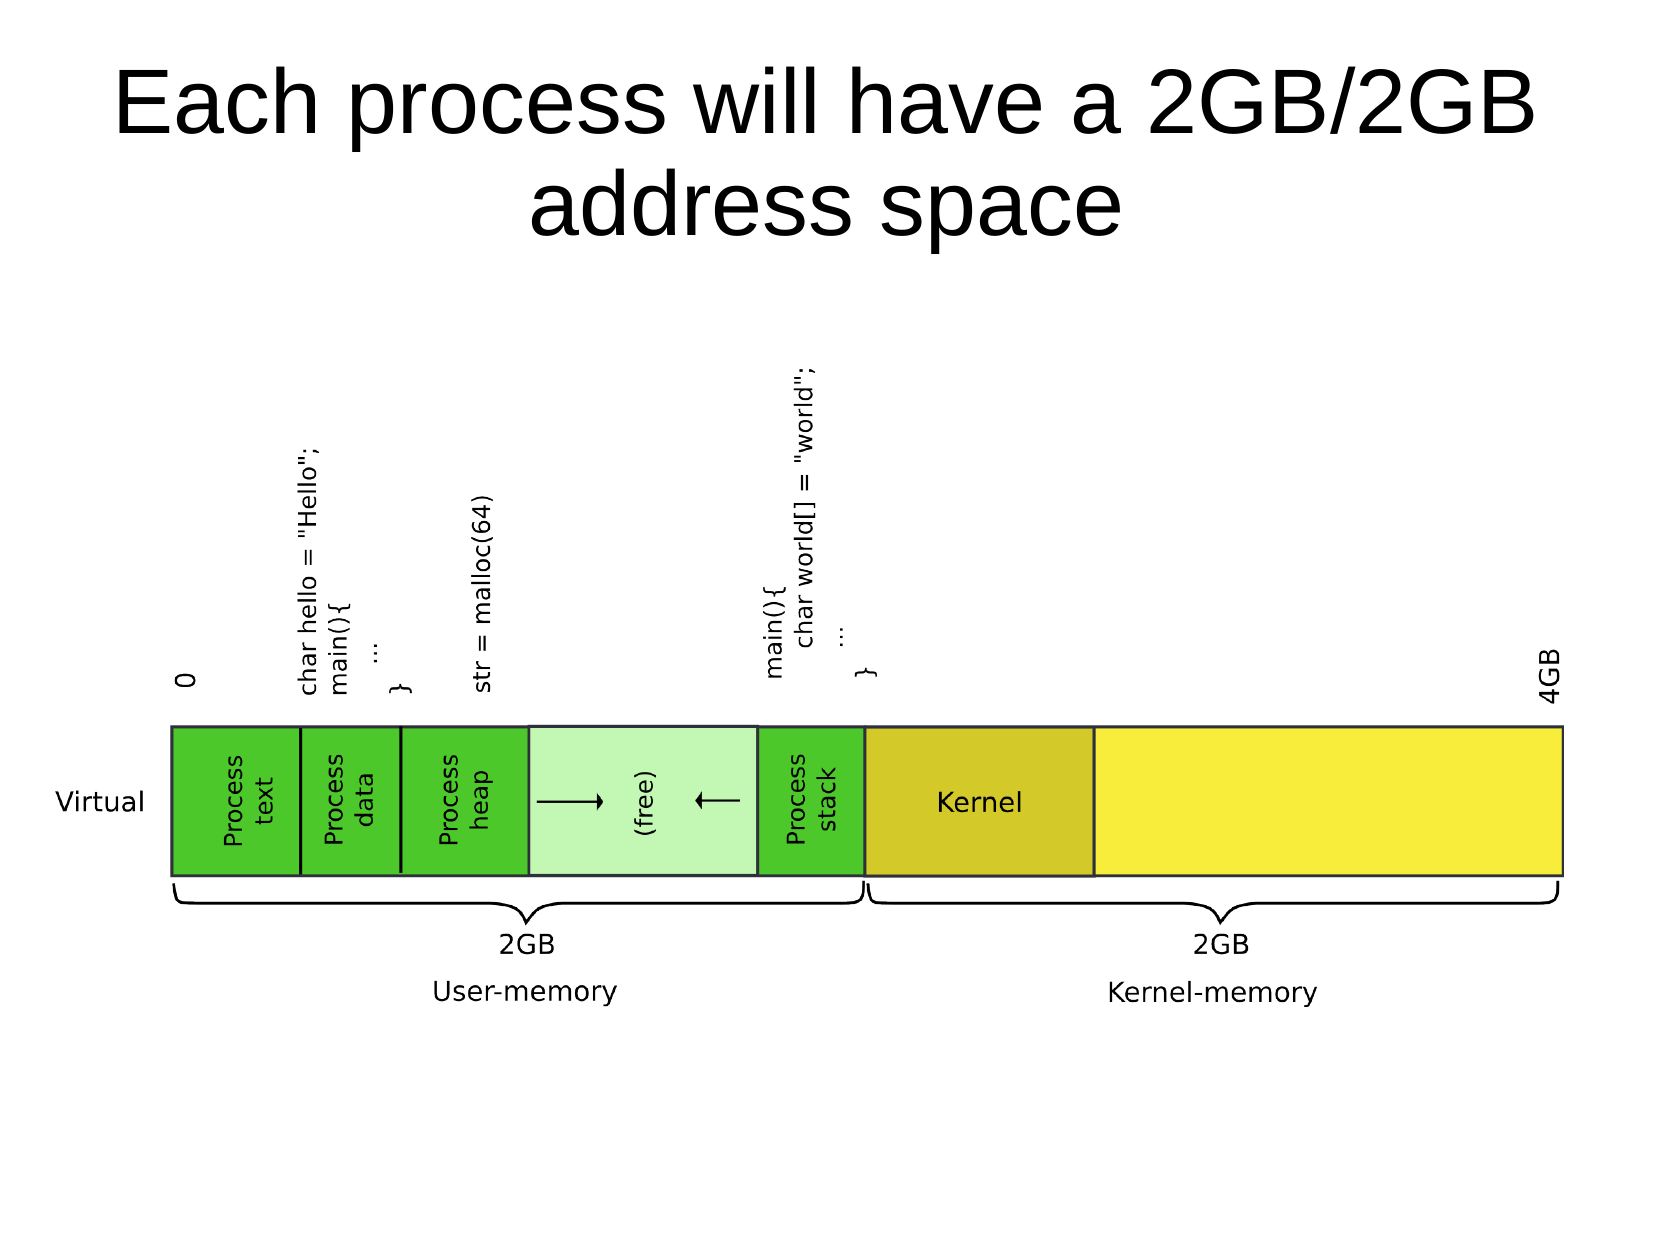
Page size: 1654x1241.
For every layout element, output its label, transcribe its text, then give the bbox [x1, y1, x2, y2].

title Each process will have a 2GB/2GB address space [82, 49, 1571, 257]
picture [55, 369, 1564, 1007]
